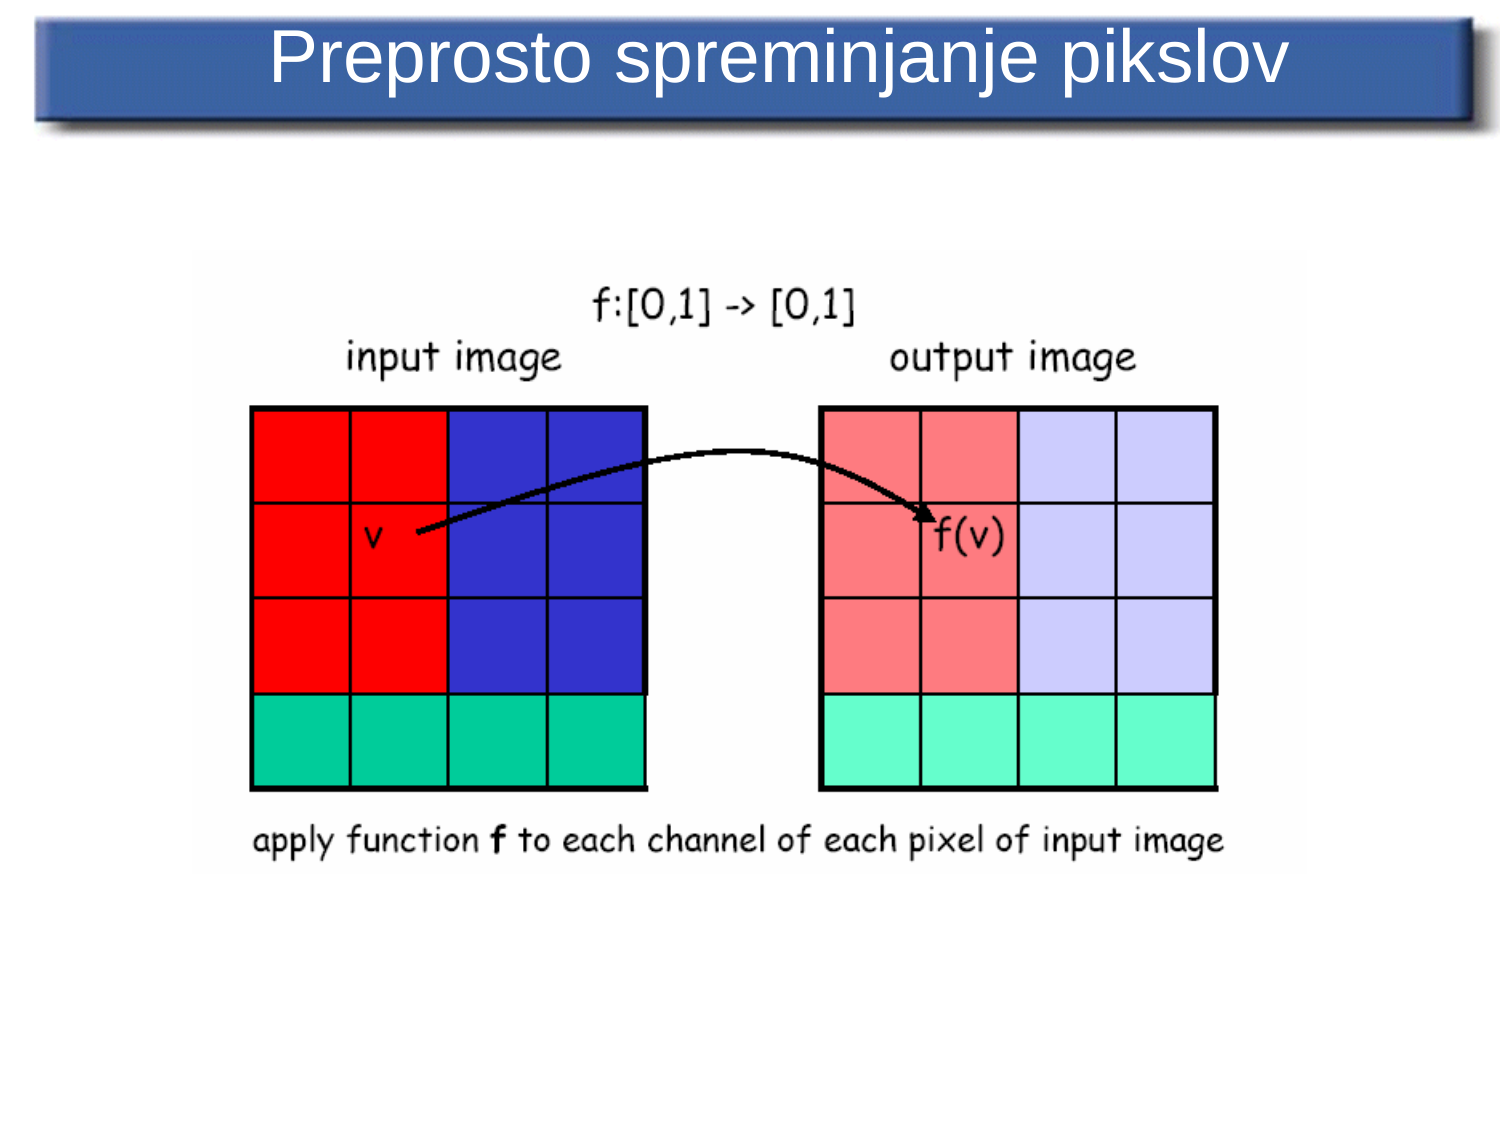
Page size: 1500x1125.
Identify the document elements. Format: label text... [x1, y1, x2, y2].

text_box Preprosto spreminjanje pikslov [253, 0, 1306, 106]
picture [33, 14, 1500, 141]
picture [192, 250, 1307, 874]
